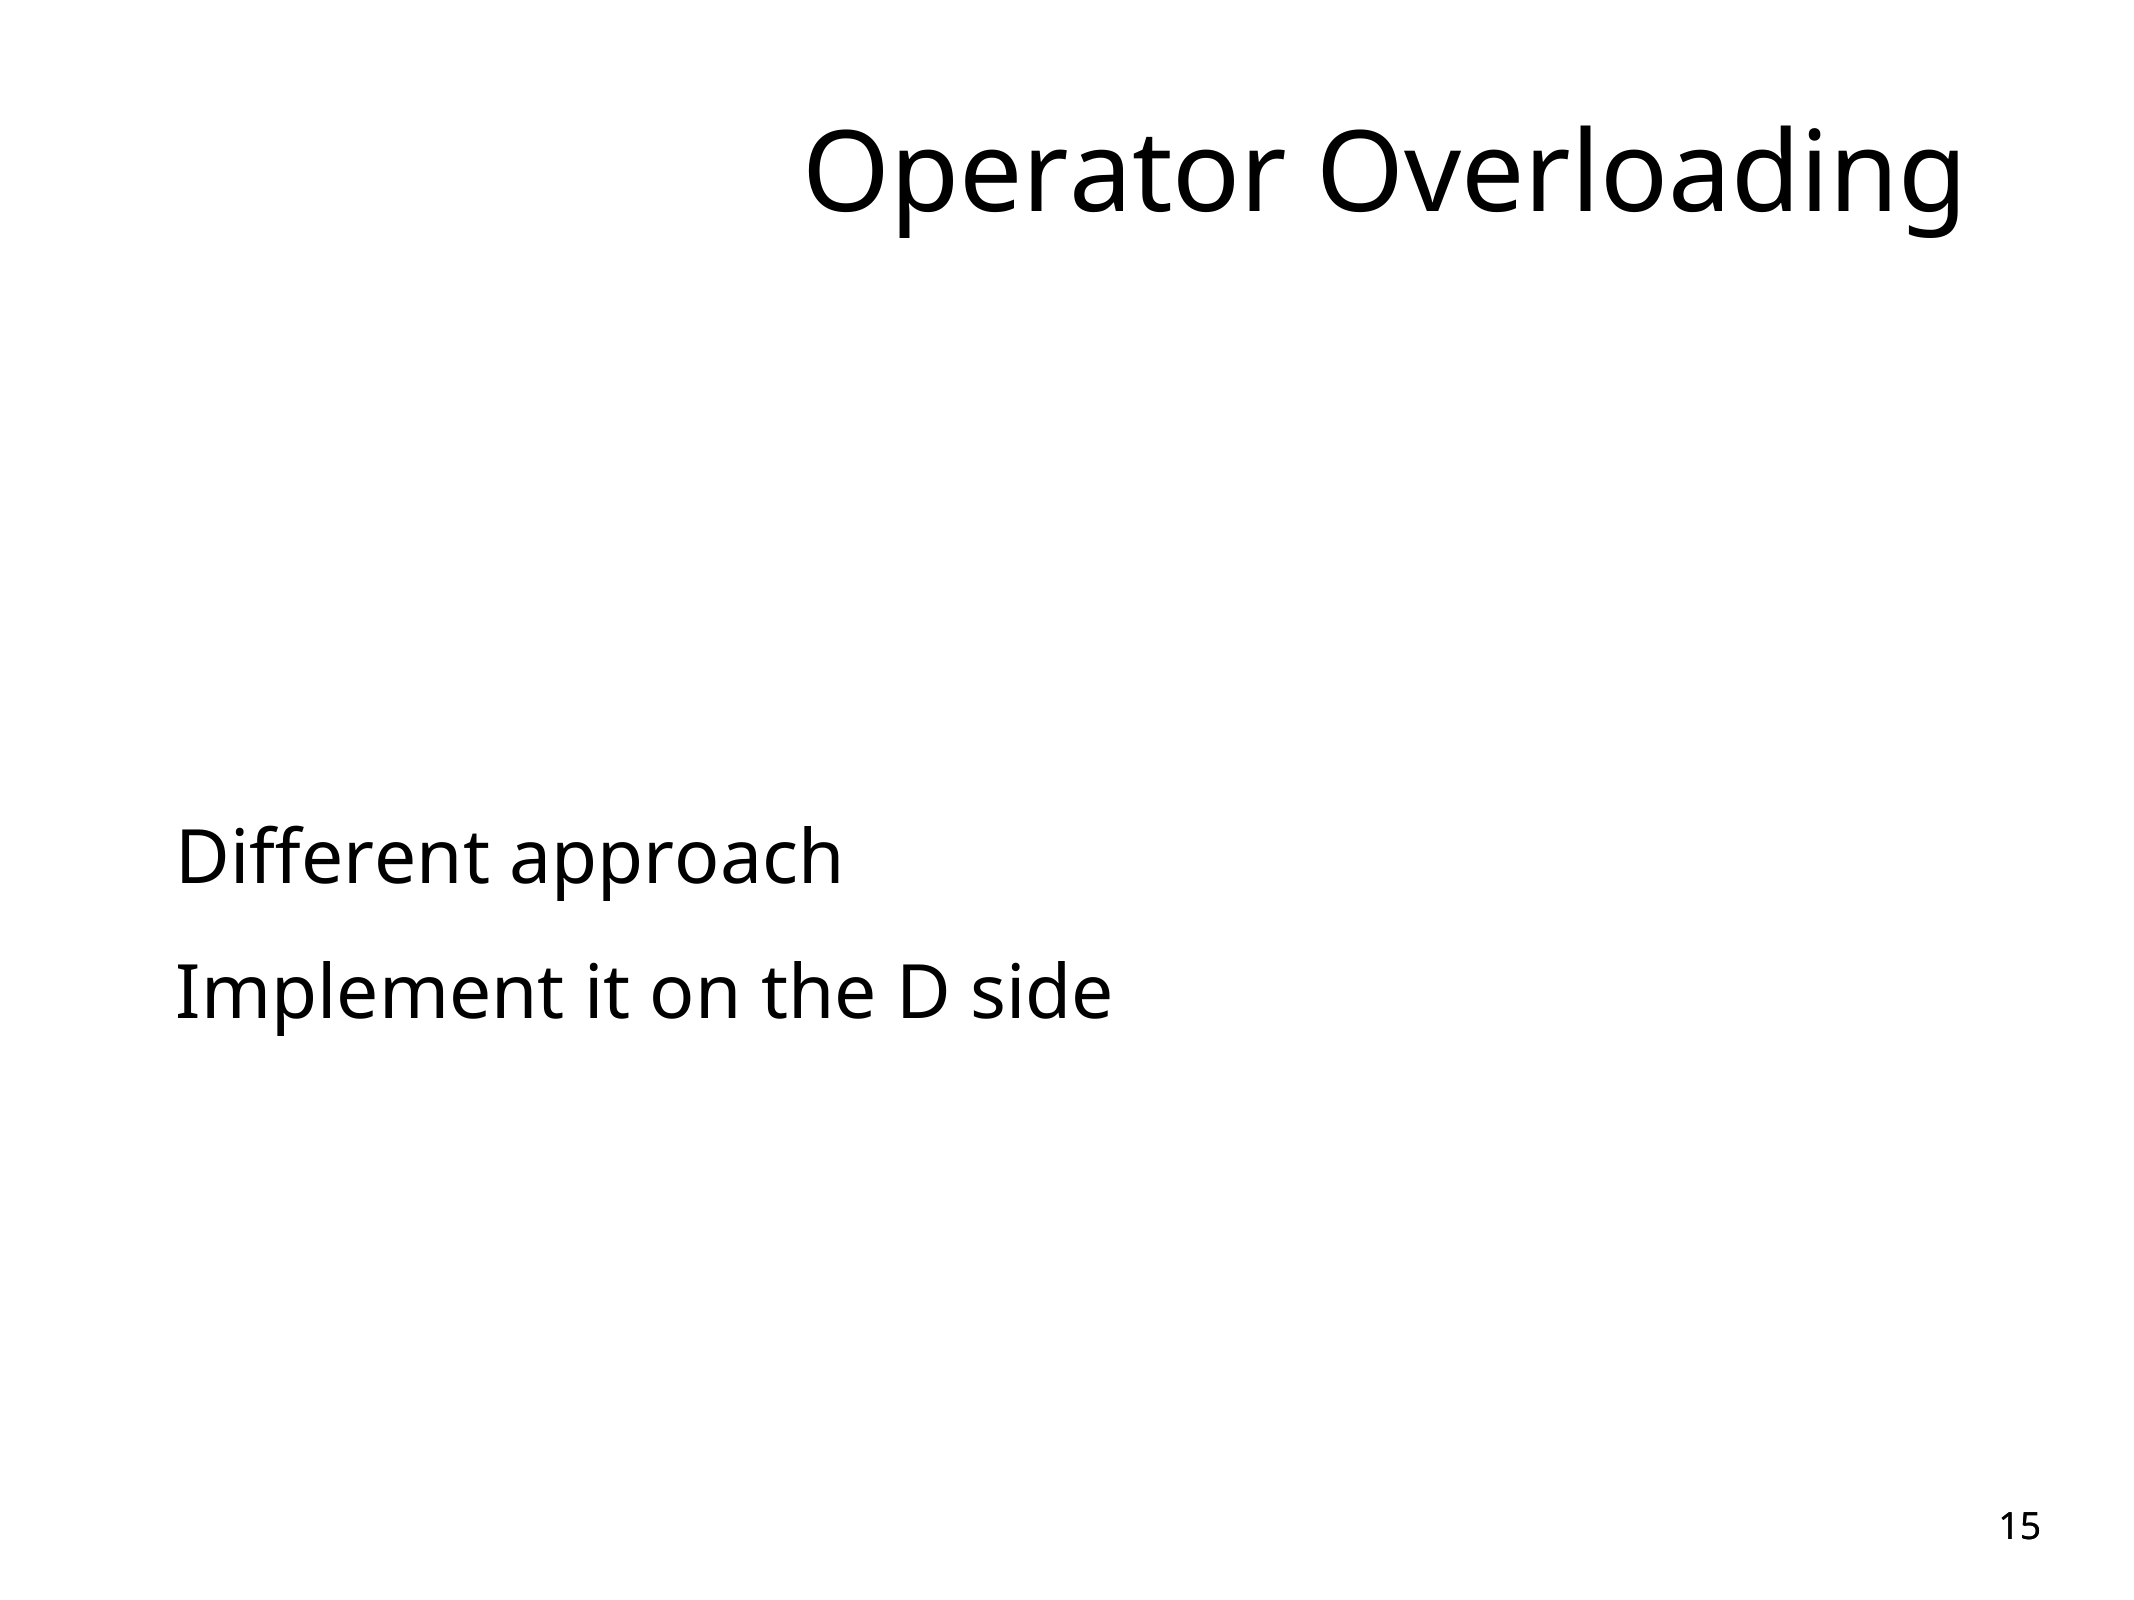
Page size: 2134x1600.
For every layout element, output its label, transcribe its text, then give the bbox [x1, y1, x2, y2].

list Different approach Implement it on the D side [94, 332, 2039, 1509]
title Operator Overloading [156, 72, 1978, 261]
text_box <number> [1985, 1493, 2055, 1557]
